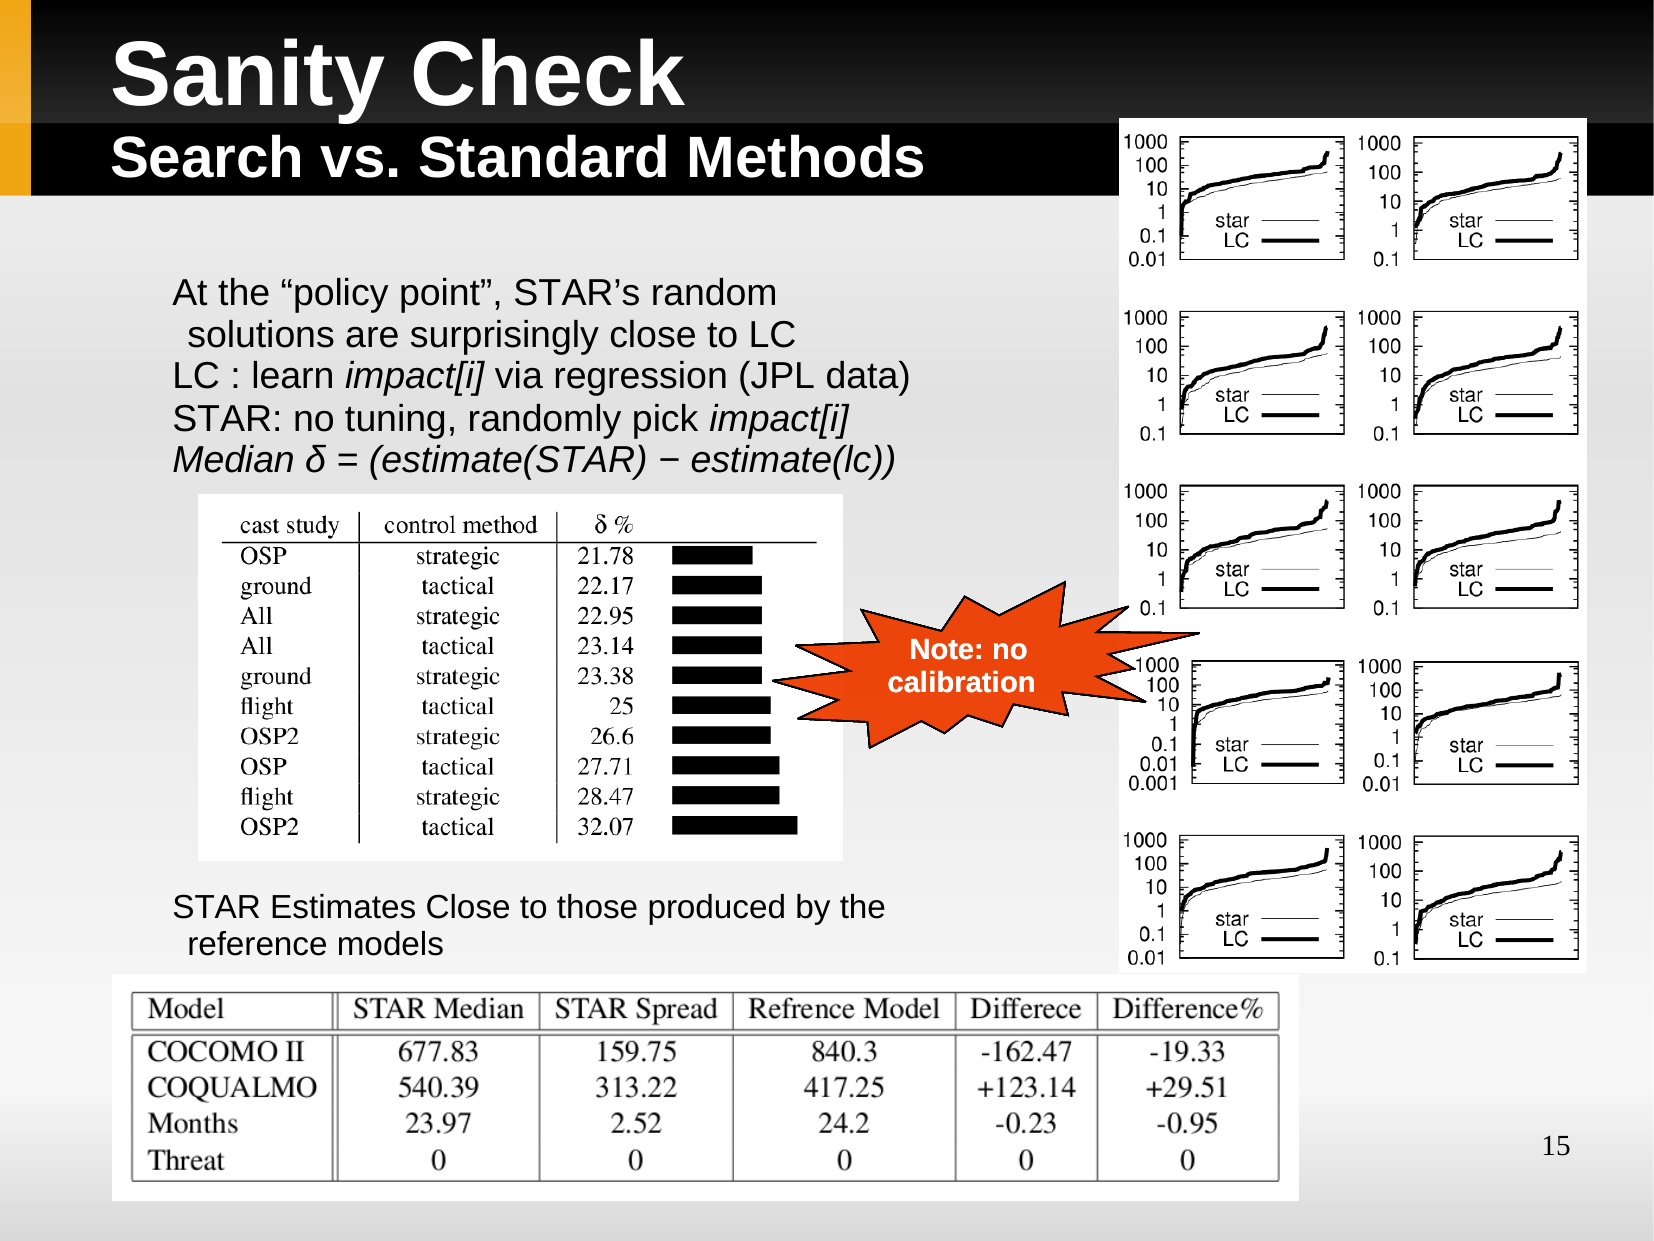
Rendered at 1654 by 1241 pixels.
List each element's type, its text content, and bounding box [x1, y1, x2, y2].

text_box Note: no calibration [772, 582, 1200, 748]
text_box At the “policy point”, STAR’s random solutions are surprisingly close to LC LC : learn impact[i] via regression (JPL data) STAR: no tuning, randomly pick impact[i] Median δ = (estimate(STAR) − estimate(lc)) STAR Estimates Close to those produced by the reference models [157, 263, 946, 970]
title Sanity Check Search vs. Standard Methods [95, 14, 1501, 198]
picture [0, 0, 1654, 1241]
